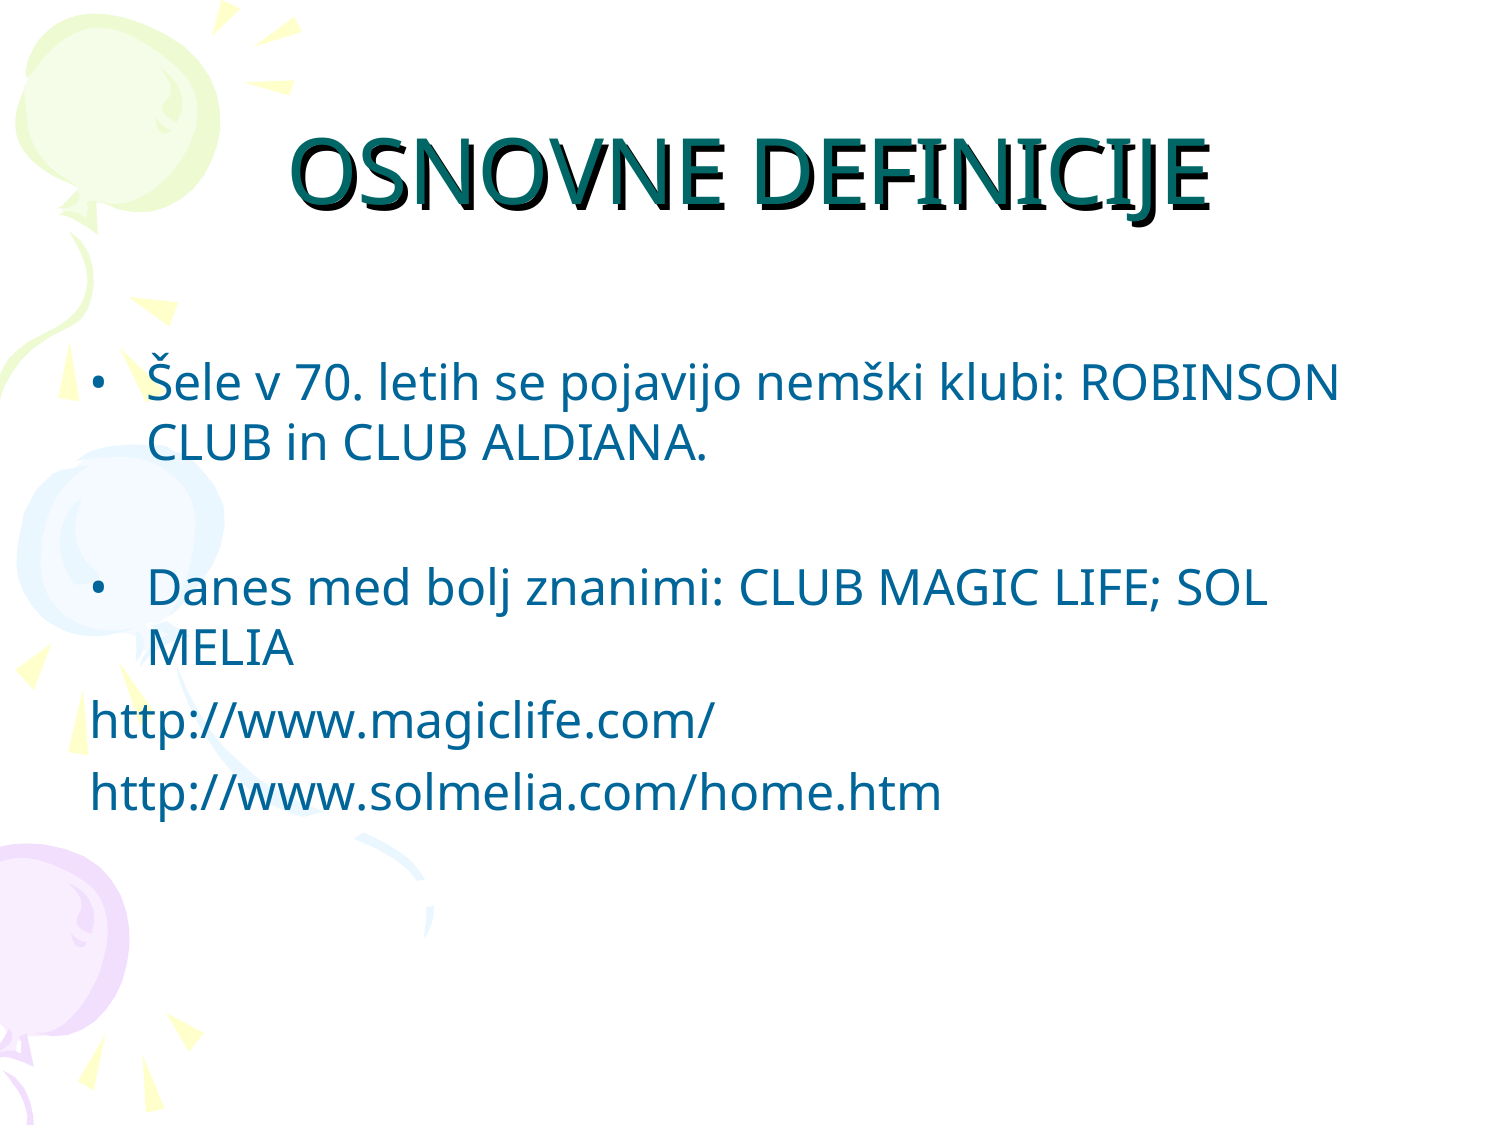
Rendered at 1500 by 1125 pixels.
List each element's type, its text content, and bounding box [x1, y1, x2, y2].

list Šele v 70. letih se pojavijo nemški klubi: ROBINSON CLUB in CLUB ALDIANA. Danes med bolj znanimi: CLUB MAGIC LIFE; SOL MELIA http://www.magiclife.com/ http://www.solmelia.com/home.htm [75, 262, 1426, 994]
title OSNOVNE DEFINICIJE [72, 16, 1426, 233]
